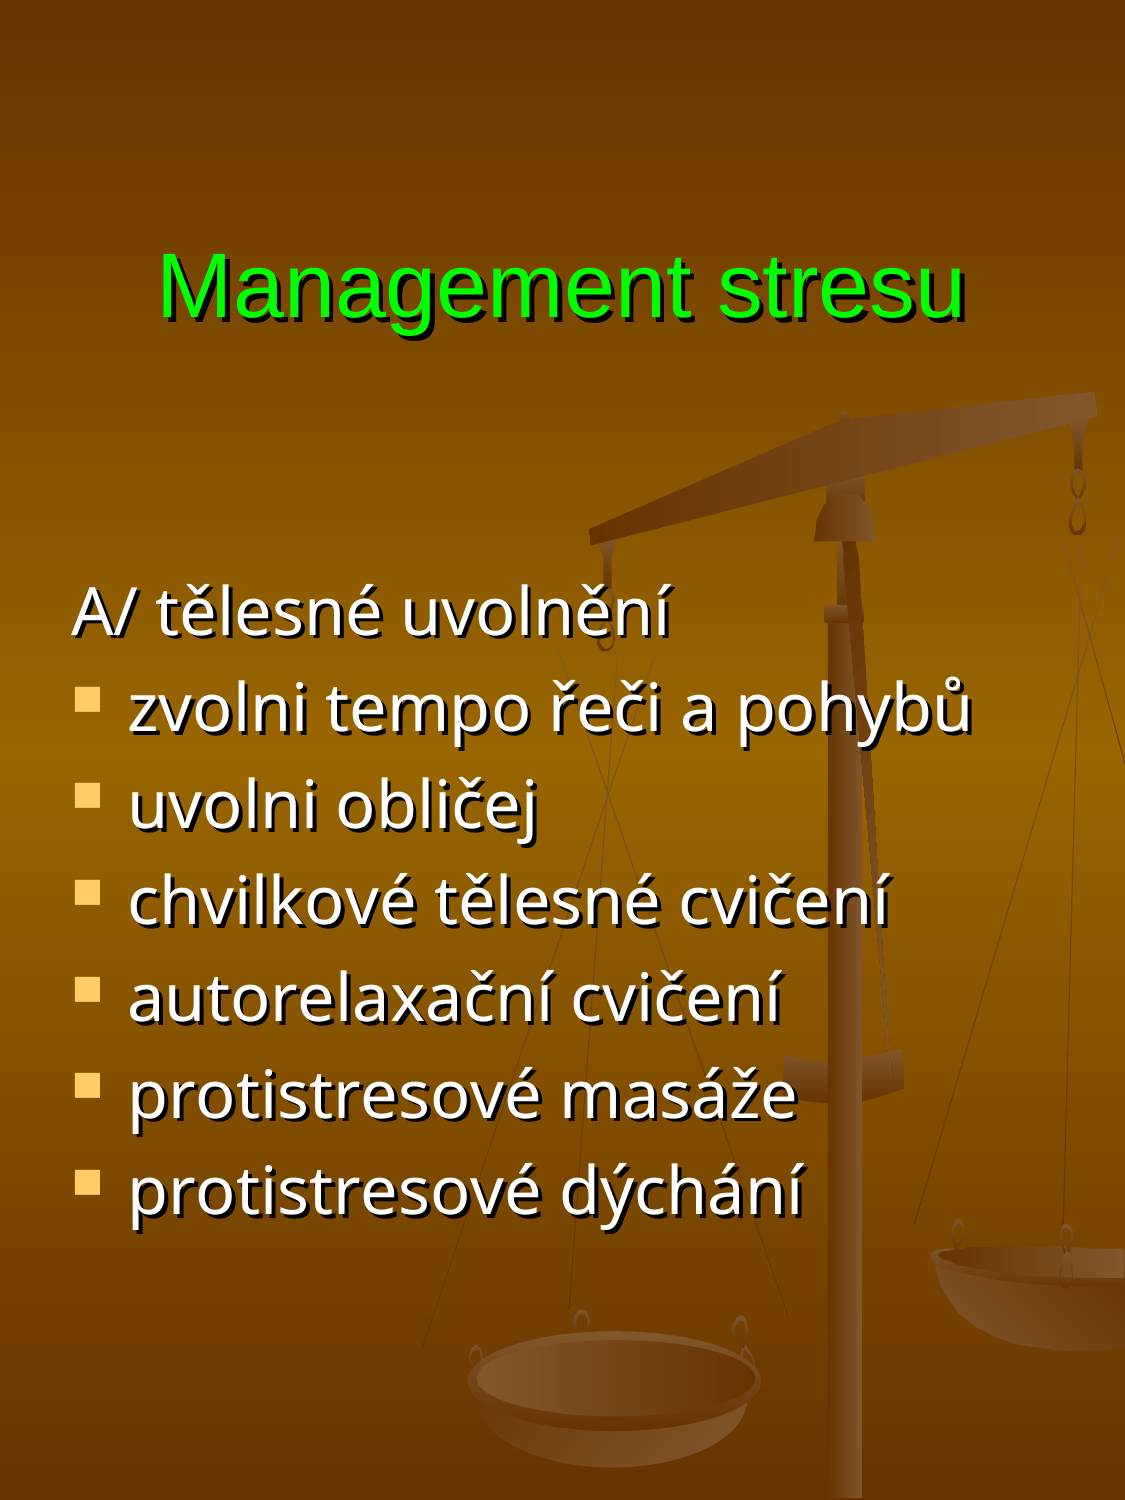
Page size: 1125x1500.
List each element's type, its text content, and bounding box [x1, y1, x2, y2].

list A/ tělesné uvolnění zvolni tempo řeči a pohybů uvolni obličej chvilkové tělesné cvičení autorelaxační cvičení protistresové masáže protistresové dýchání [56, 560, 1069, 1500]
title Management stresu [56, 60, 1069, 502]
